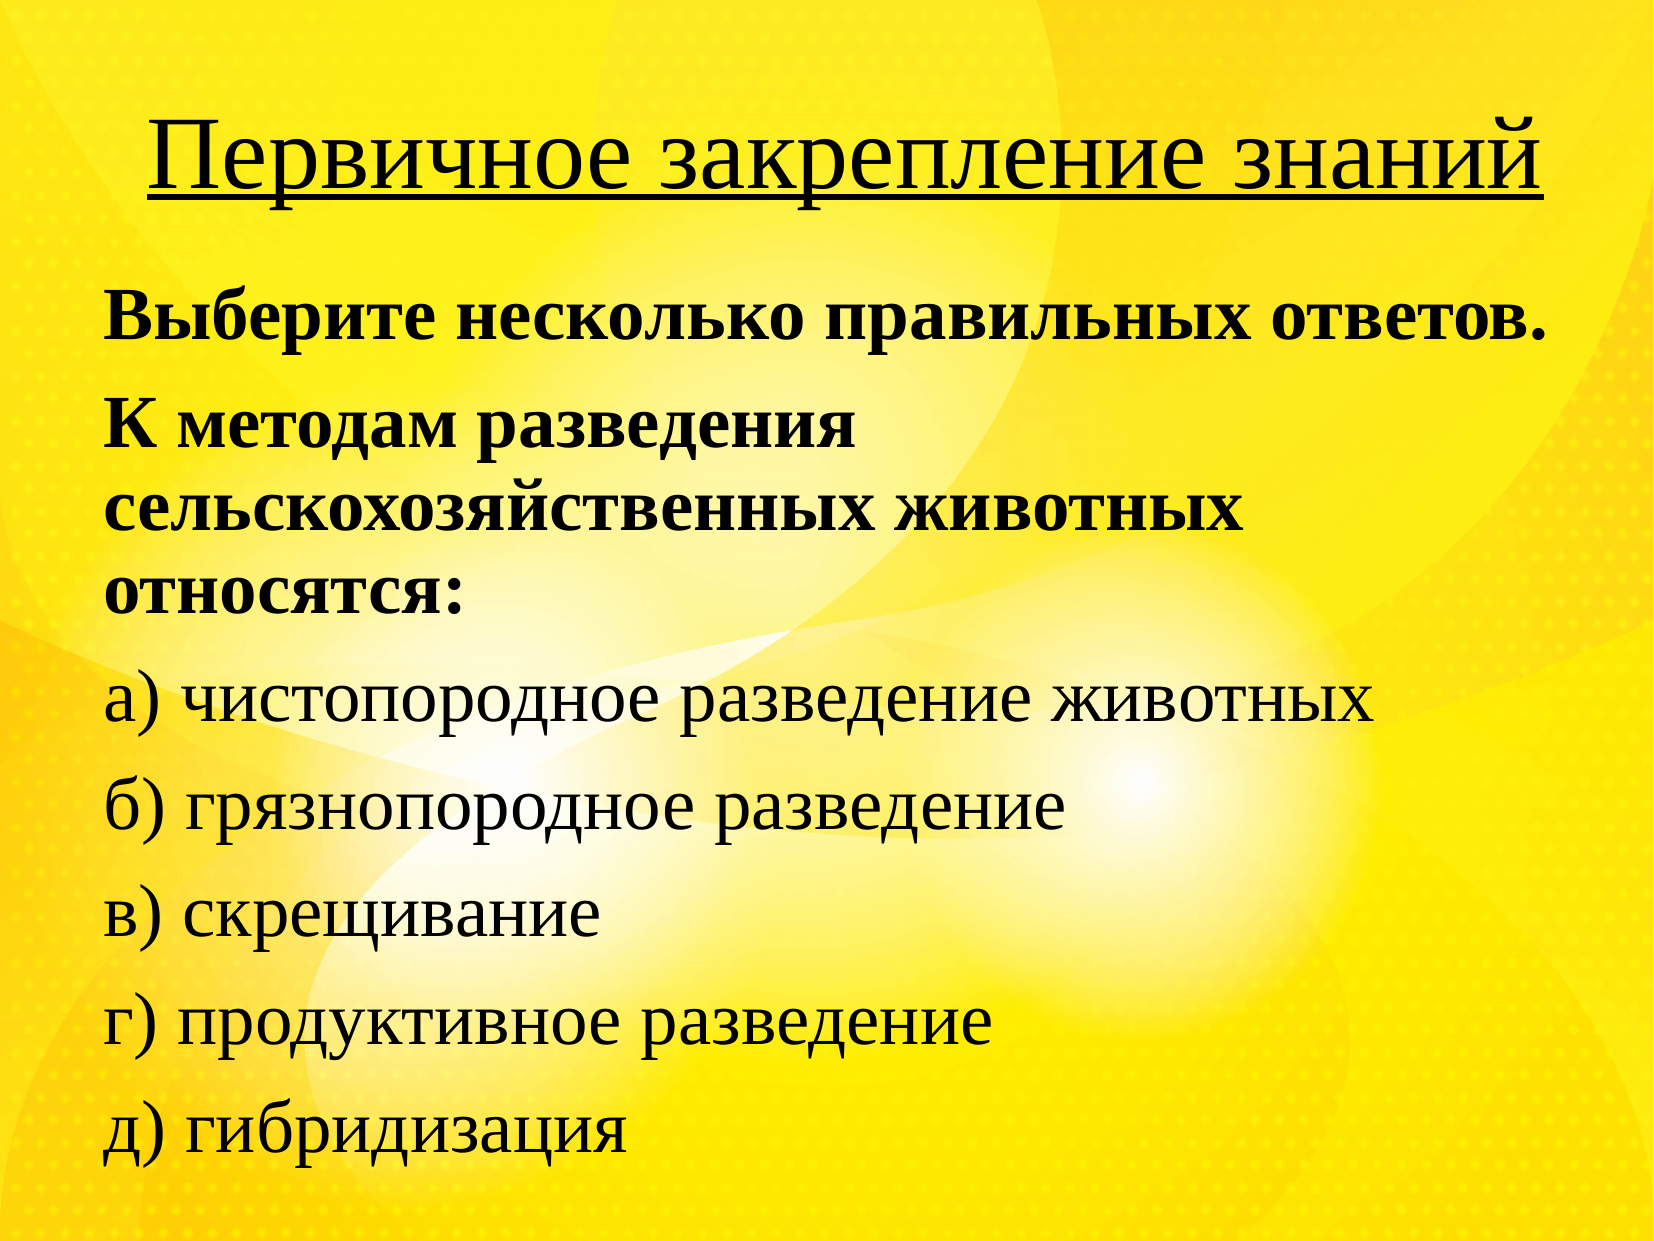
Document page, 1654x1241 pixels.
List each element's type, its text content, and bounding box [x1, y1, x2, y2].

picture [0, 0, 1654, 1241]
text_box Выберите несколько правильных ответов. К методам разведения сельскохозяйственных животных относятся: а) чистопородное разведение животных б) грязнопородное разведение в) скрещивание г) продуктивное разведение д) гибридизация [88, 265, 1565, 1224]
title Первичное закрепление знаний [82, 49, 1571, 257]
